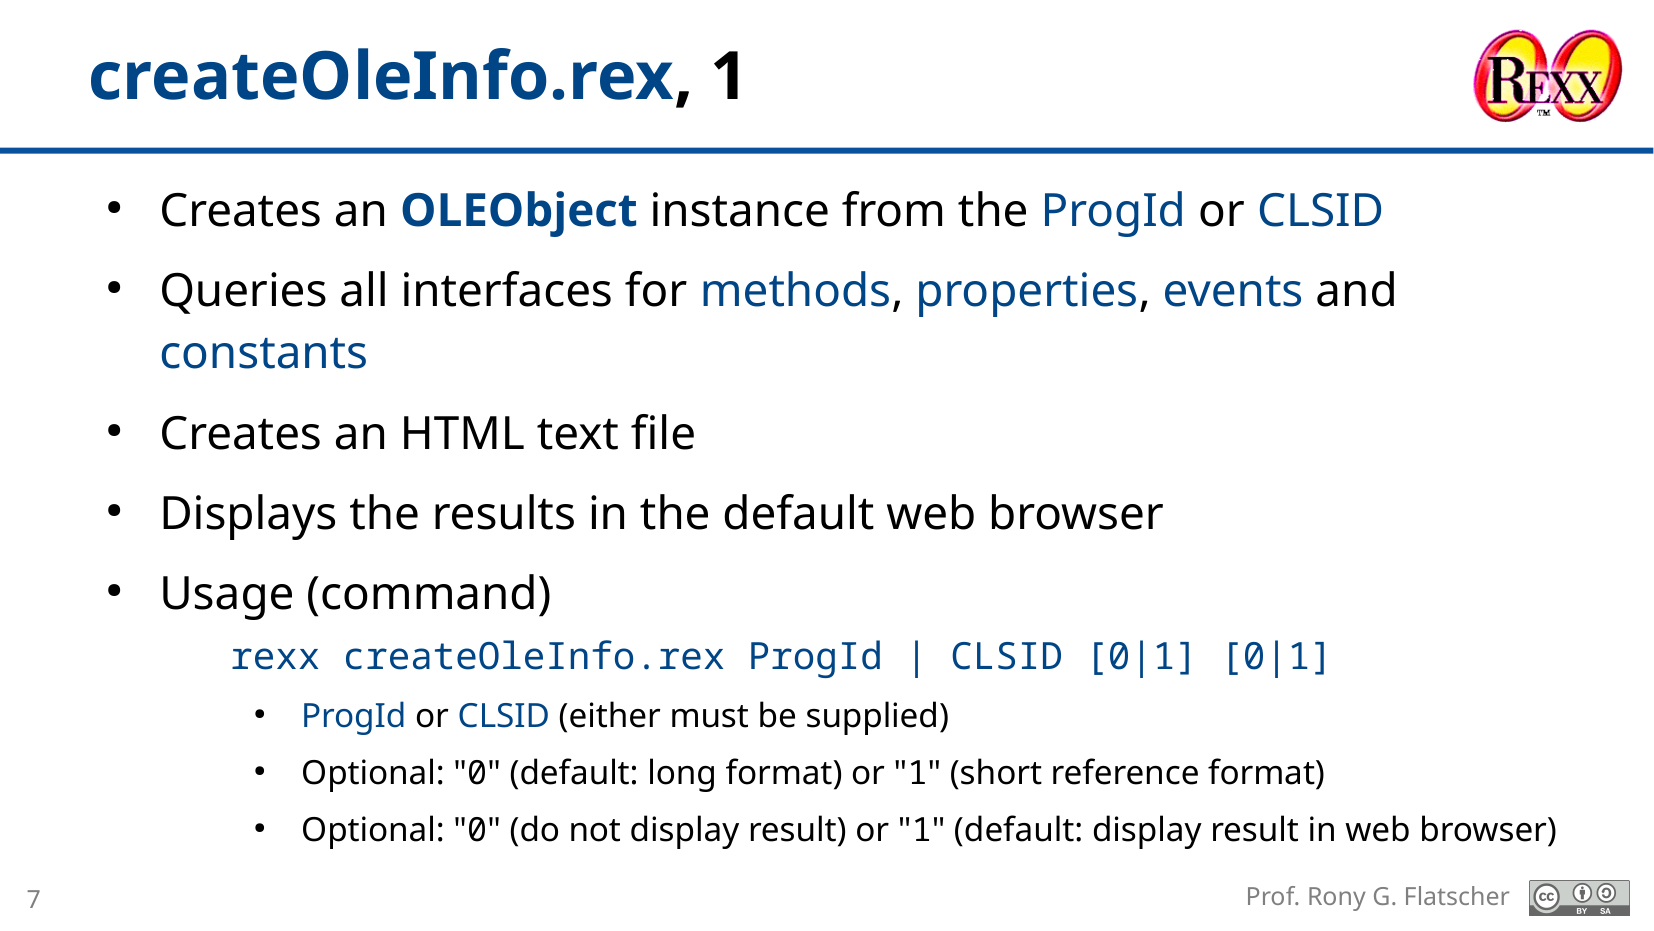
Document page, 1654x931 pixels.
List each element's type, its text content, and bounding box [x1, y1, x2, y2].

title createOleInfo.rex, 1 [29, 0, 1654, 148]
list Creates an OLEObject instance from the ProgId or CLSID Queries all interfaces for methods, properties, events and constants Creates an HTML text file Displays the results in the default web browser Usage (command) rexx createOleInfo.rex ProgId | CLSID [0|1] [0|1] ProgId or CLSID (either must be supplied) Optional: "0" (default: long format) or "1" (short reference format) Optional: "0" (do not display result) or "1" (default: display result in web browser) [88, 177, 1577, 857]
